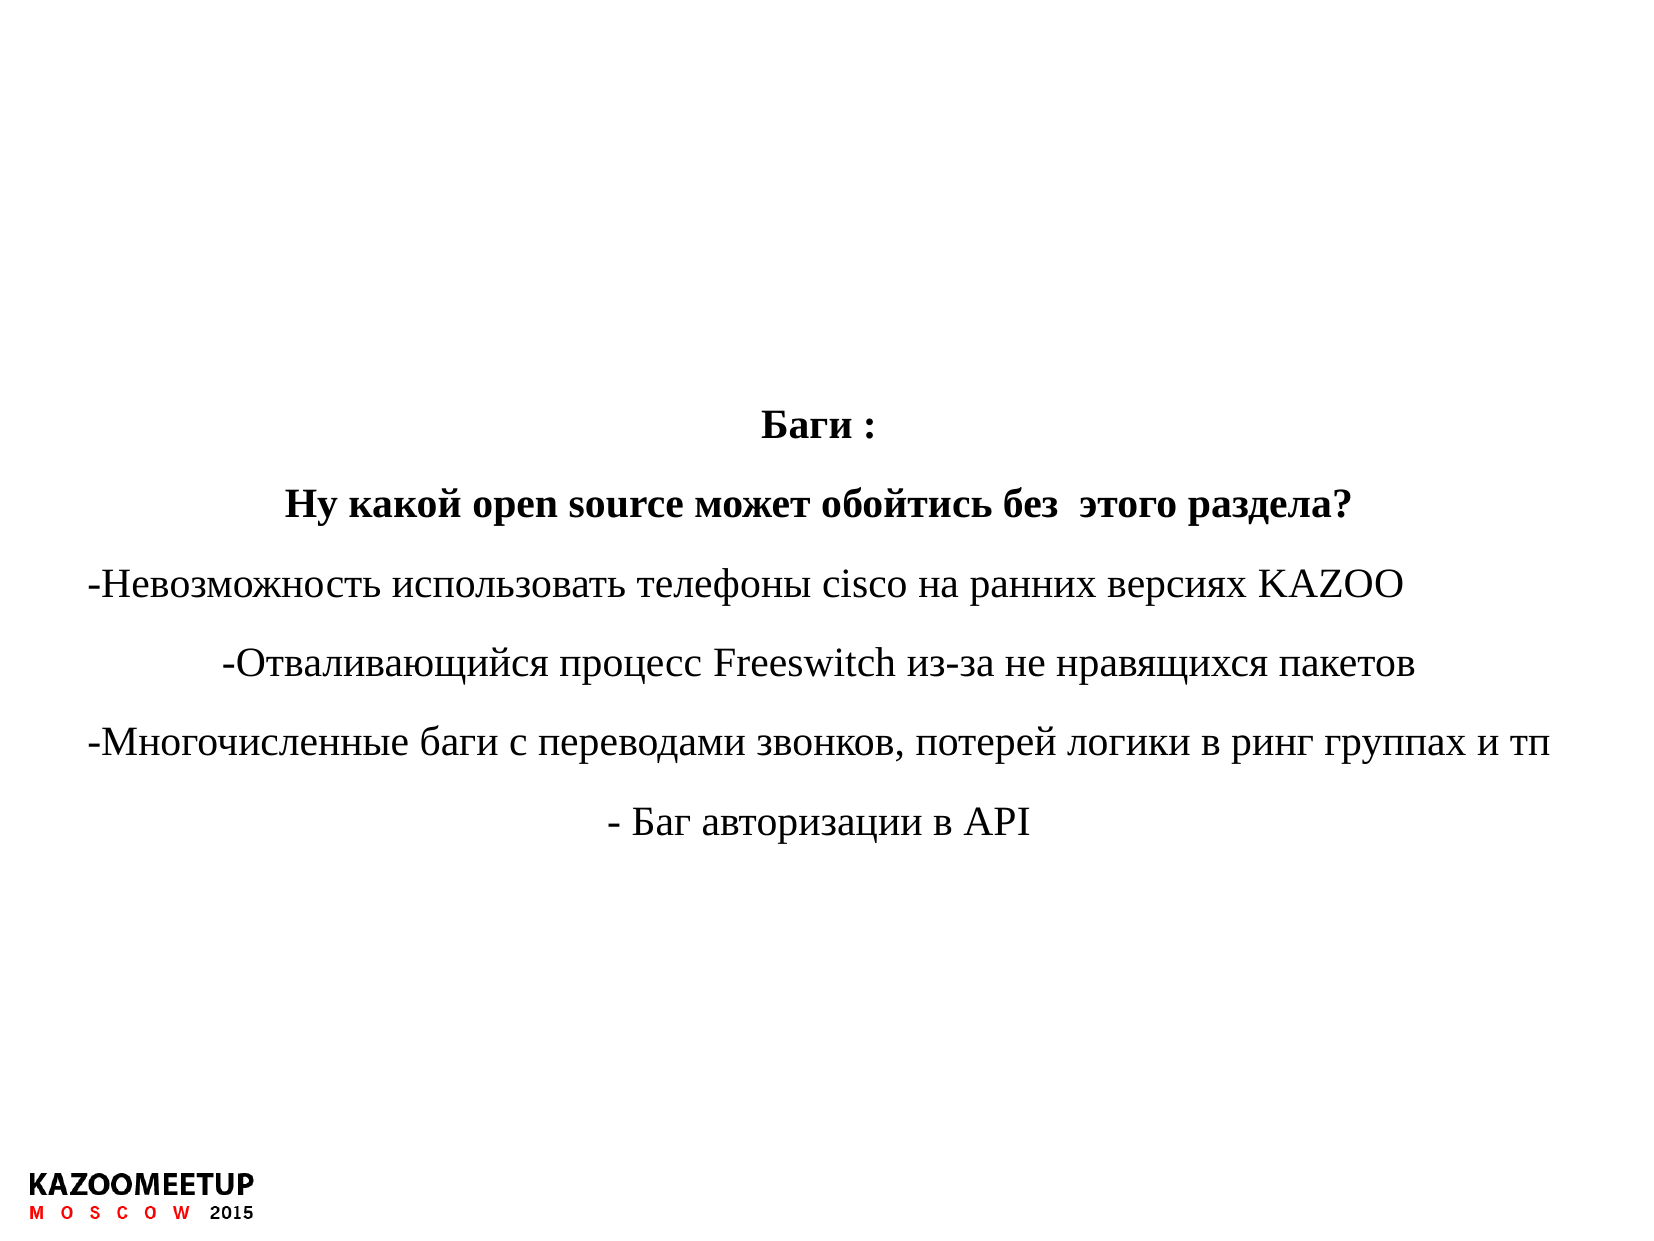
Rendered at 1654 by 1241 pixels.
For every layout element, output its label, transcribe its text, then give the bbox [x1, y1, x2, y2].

picture [21, 1157, 262, 1233]
subtitle Баги : Ну какой open source может обойтись без этого раздела? -Невозможность использовать телефоны cisco на ранних версиях KAZOO -Отваливающийся процесс Freeswitch из-за не нравящихся пакетов -Многочисленные баги с переводами звонков, потерей логики в ринг группах и тп - Баг авторизации в API [75, 88, 1564, 1152]
